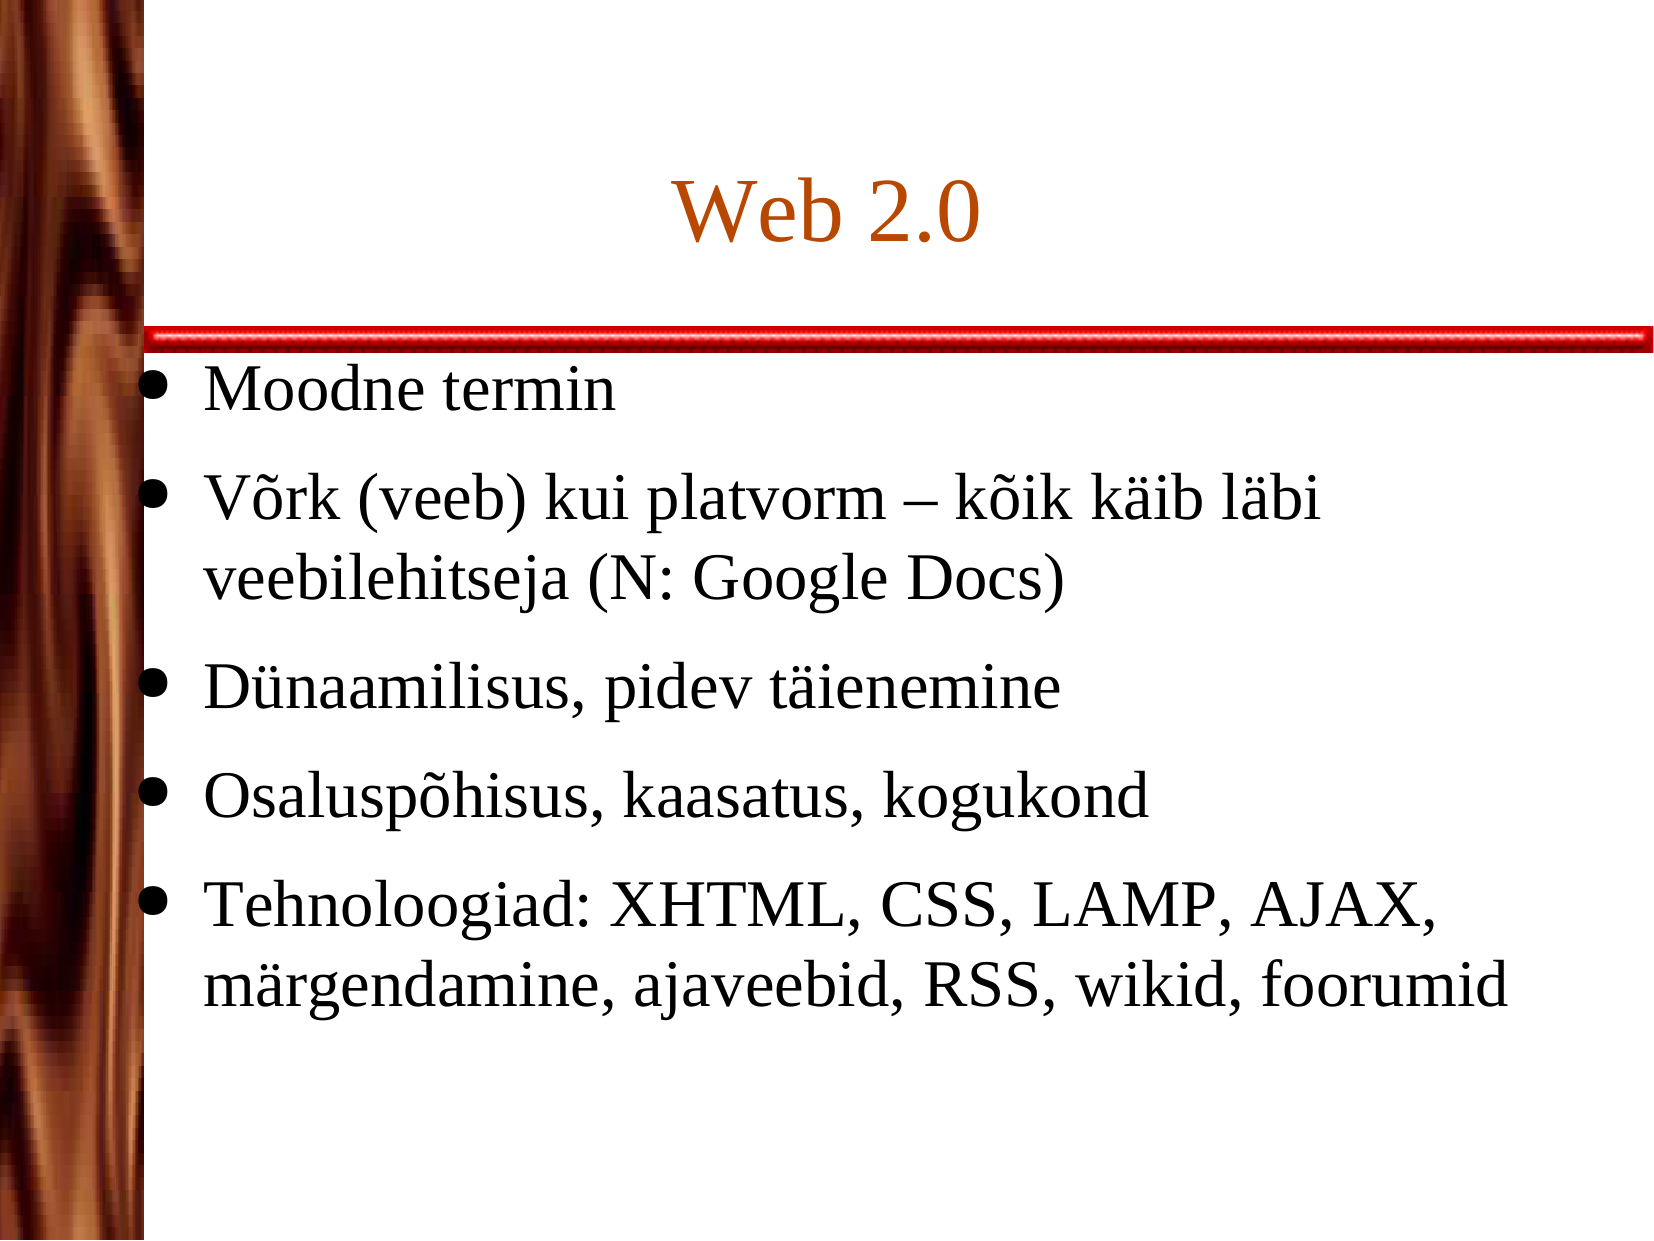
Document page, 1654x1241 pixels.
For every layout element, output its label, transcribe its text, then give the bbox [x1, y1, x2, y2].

title Web 2.0 [121, 100, 1533, 312]
picture [0, 0, 1654, 1240]
list Moodne termin Võrk (veeb) kui platvorm – kõik käib läbi veebilehitseja (N: Google Docs) Dünaamilisus, pidev täienemine Osaluspõhisus, kaasatus, kogukond Tehnoloogiad: XHTML, CSS, LAMP, AJAX, märgendamine, ajaveebid, RSS, wikid, foorumid [121, 344, 1533, 1126]
